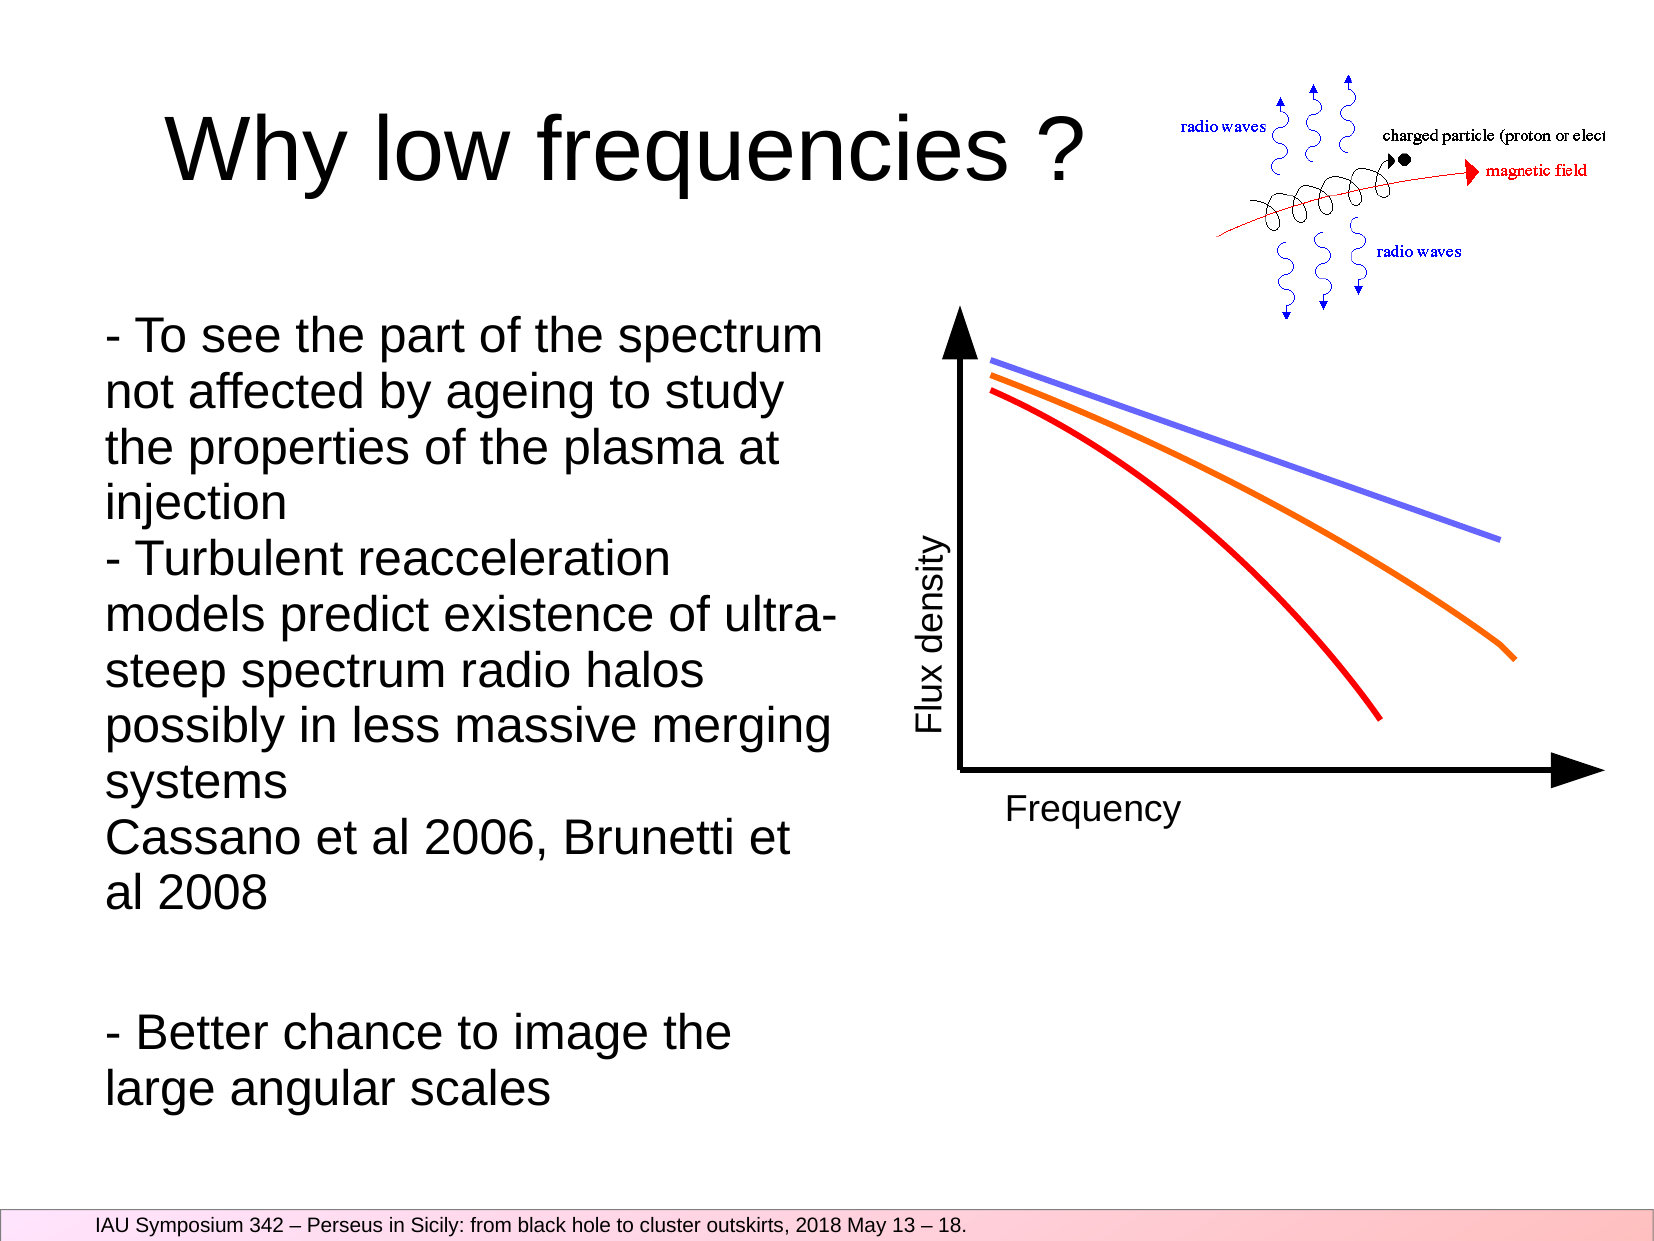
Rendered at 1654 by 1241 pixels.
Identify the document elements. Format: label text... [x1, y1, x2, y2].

text_box Frequency [990, 780, 1396, 837]
text_box Flux density [900, 345, 959, 751]
text_box Why low frequencies ? [150, 90, 1136, 208]
picture [1136, 75, 1606, 319]
text_box - To see the part of the spectrum not affected by ageing to study the properties of the plasma at injection - Turbulent reacceleration models predict existence of ultra-steep spectrum radio halos possibly in less massive merging systems Cassano et al 2006, Brunetti et al 2008 - Better chance to image the large angular scales [90, 300, 856, 1166]
